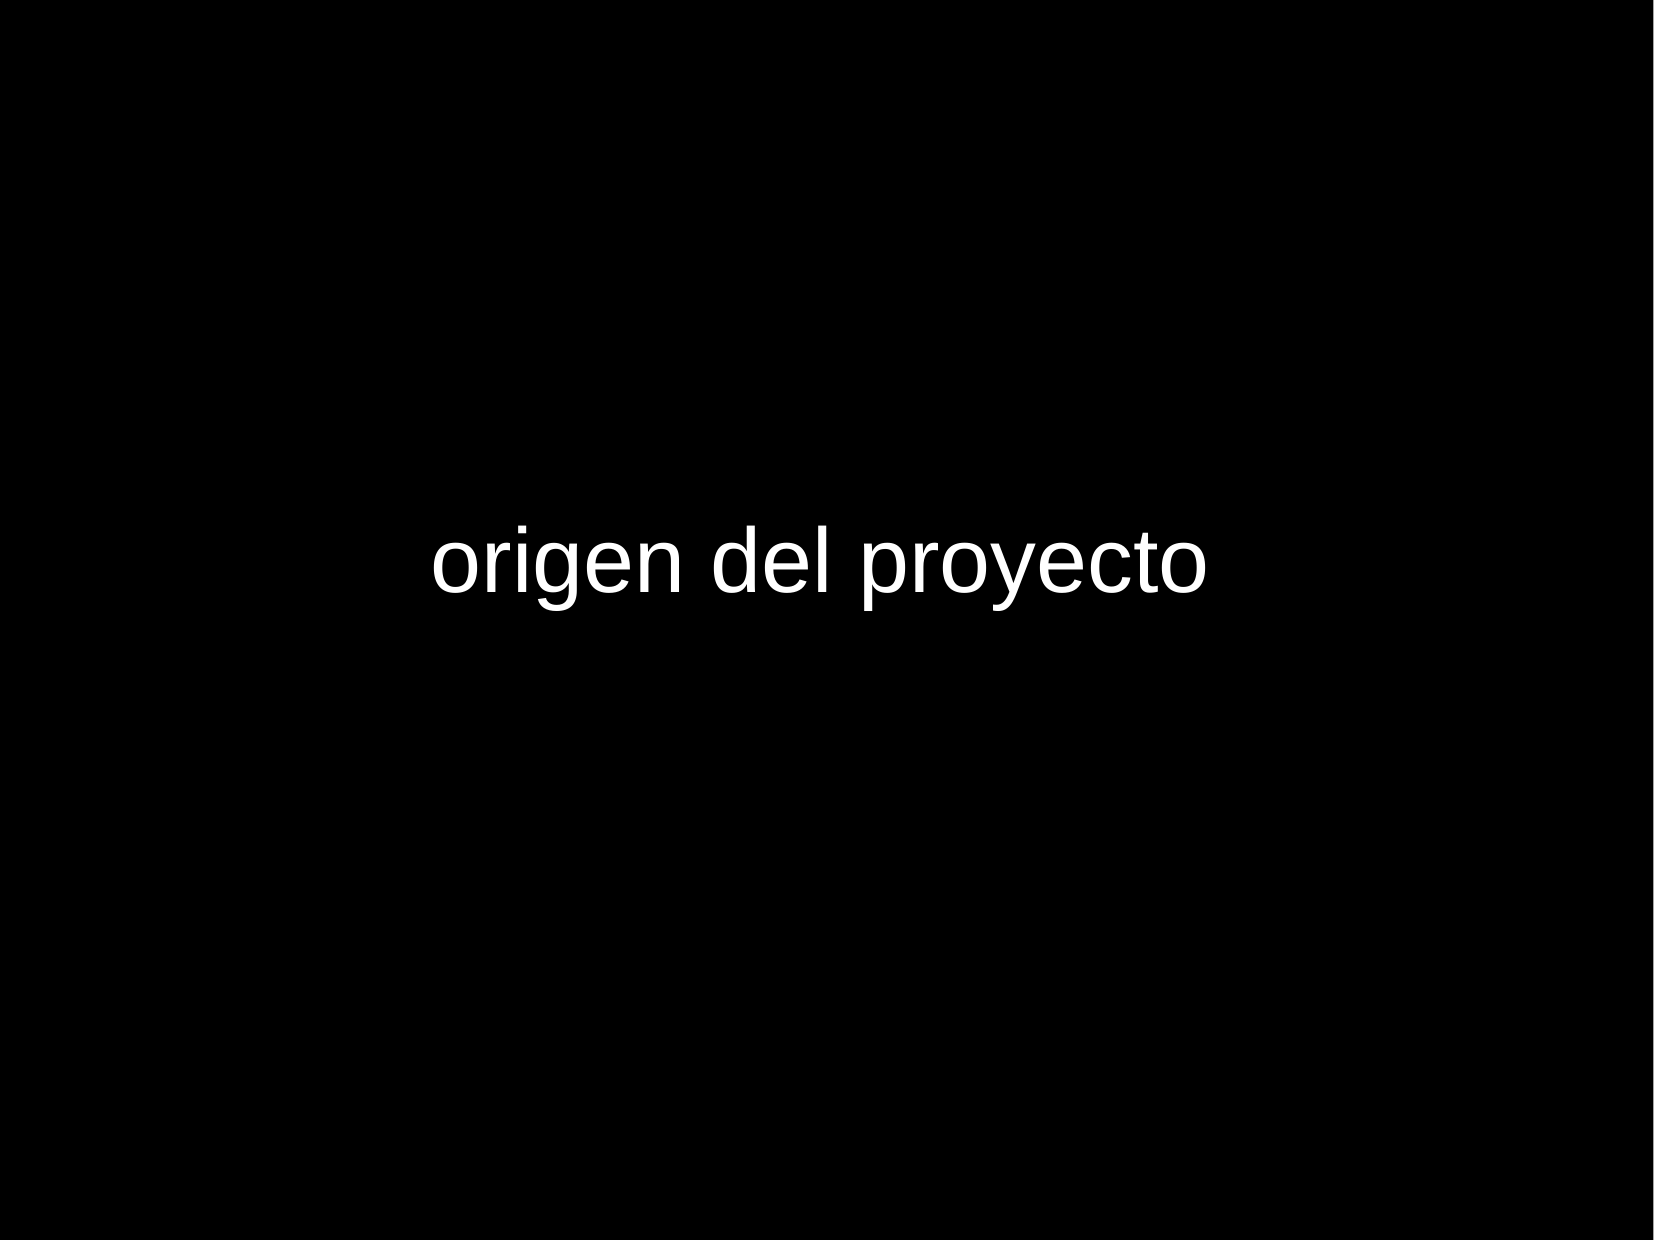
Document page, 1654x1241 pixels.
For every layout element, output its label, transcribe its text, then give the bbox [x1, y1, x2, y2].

title origen del proyecto [76, 383, 1565, 739]
